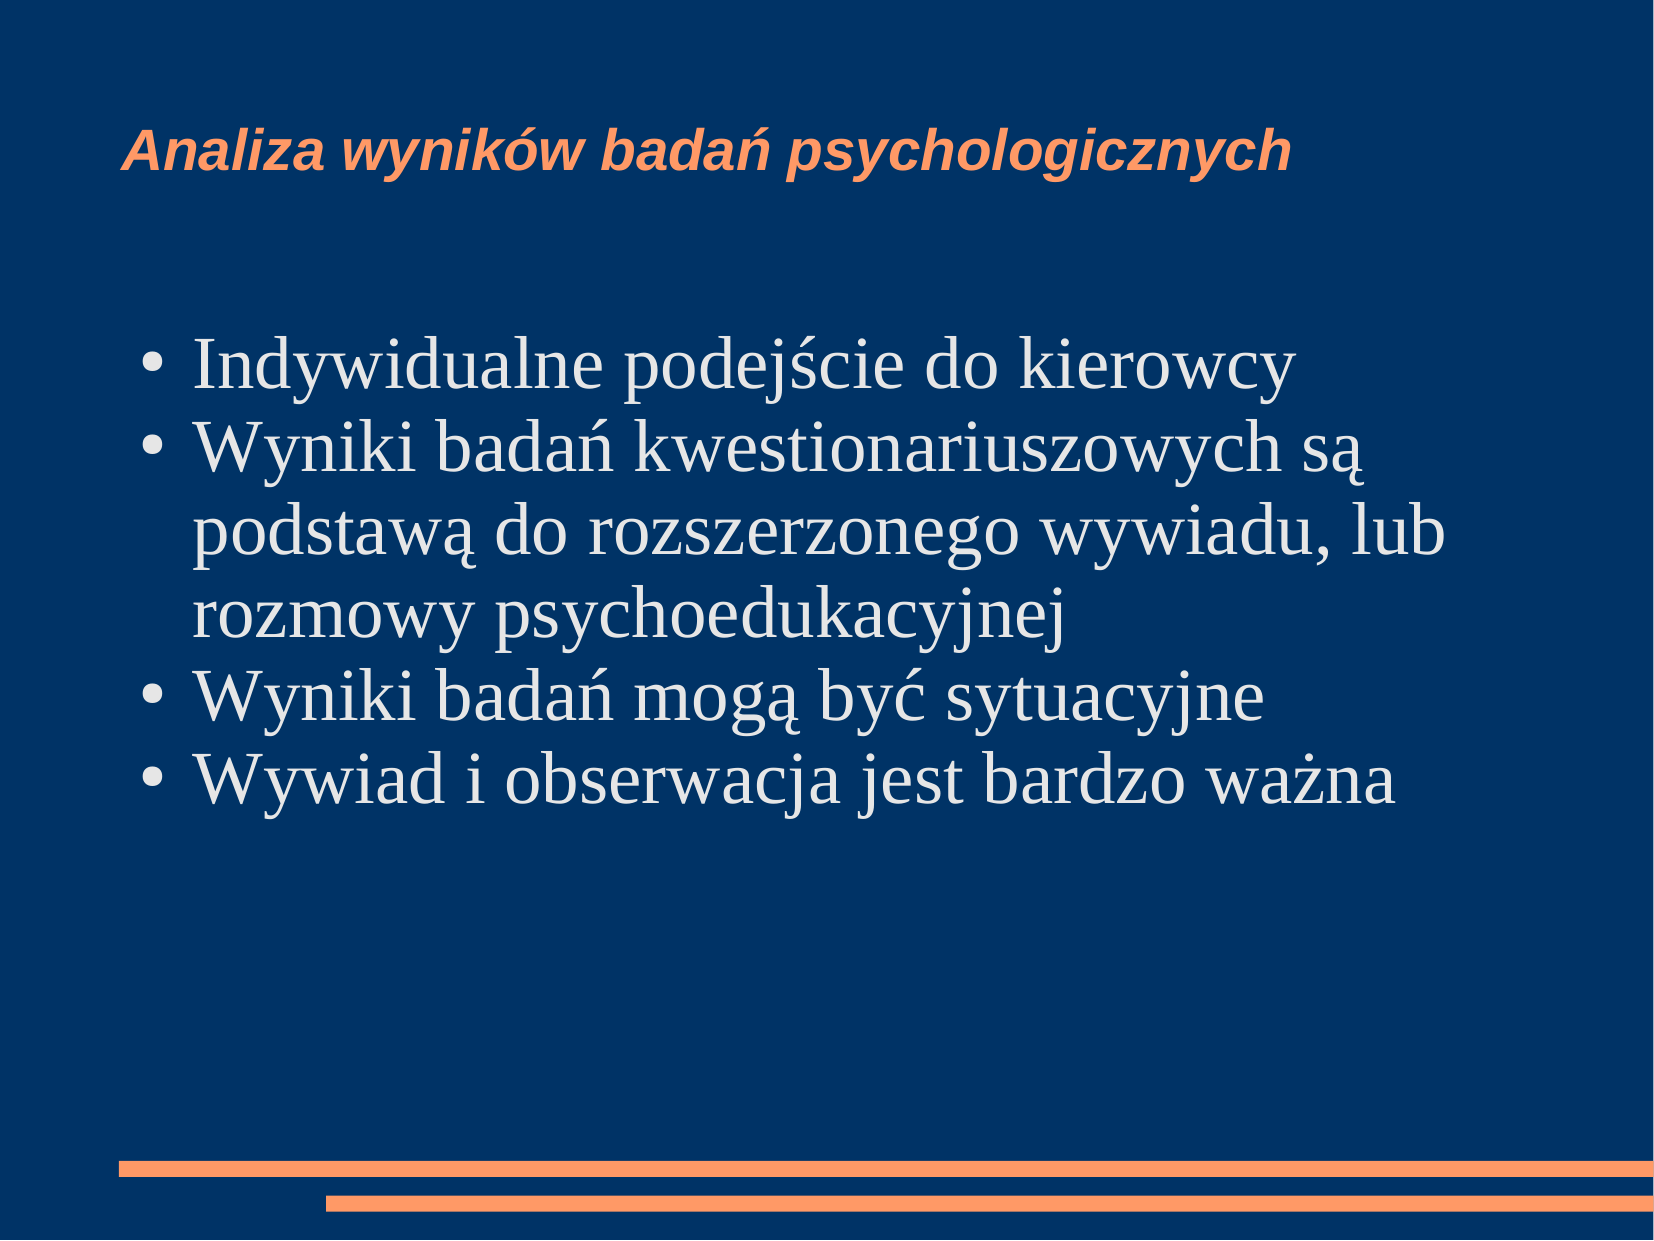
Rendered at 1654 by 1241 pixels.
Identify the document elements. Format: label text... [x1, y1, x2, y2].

title Analiza wyników badań psychologicznych [121, 46, 1534, 254]
list Indywidualne podejście do kierowcy Wyniki badań kwestionariuszowych są podstawą do rozszerzonego wywiadu, lub rozmowy psychoedukacyjnej Wyniki badań mogą być sytuacyjne Wywiad i obserwacja jest bardzo ważna [121, 322, 1561, 1132]
